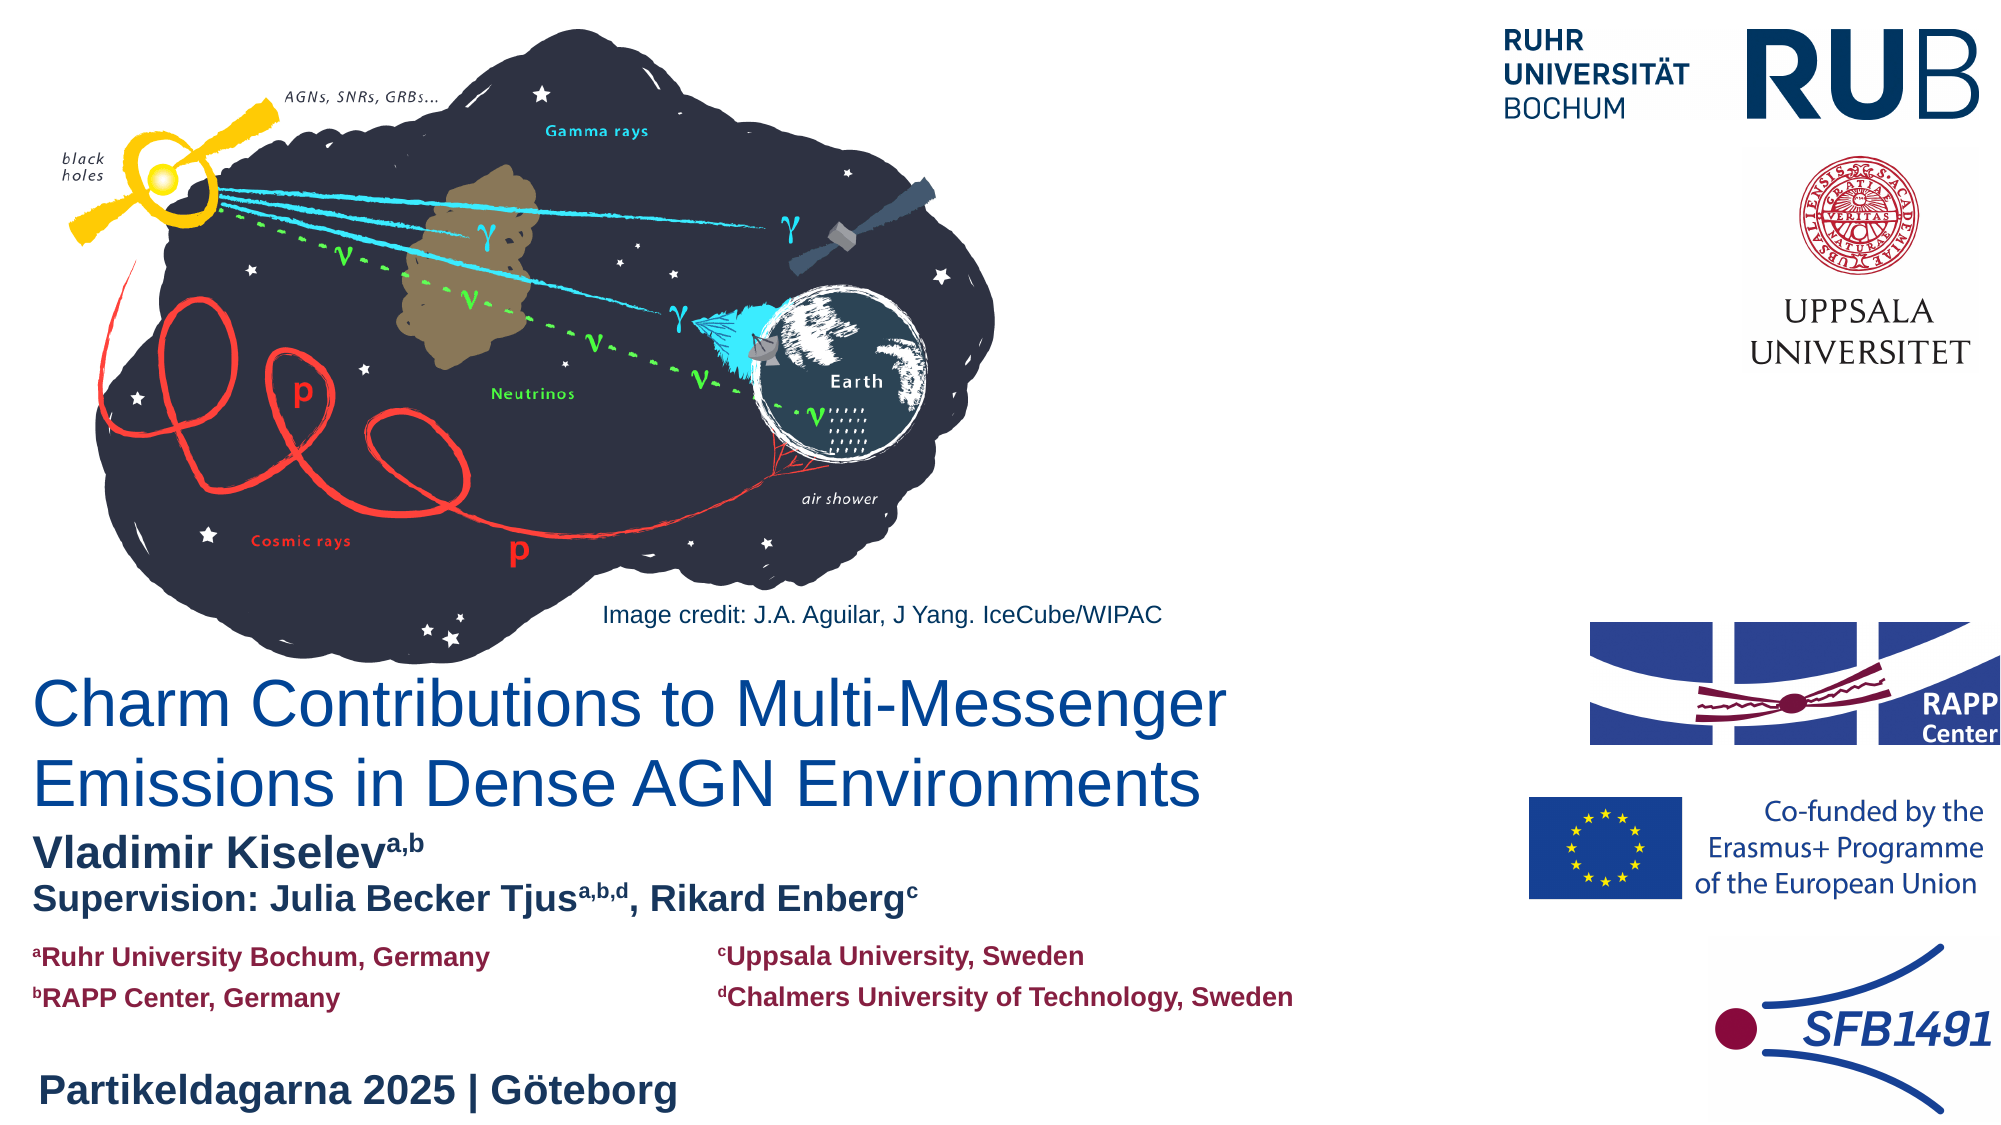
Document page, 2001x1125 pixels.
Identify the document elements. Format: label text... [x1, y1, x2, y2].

picture [1590, 622, 2001, 745]
title Charm Contributions to Multi-Messenger Emissions in Dense AGN Environments [17, 652, 1565, 810]
picture [1505, 29, 1979, 120]
picture [1708, 936, 2001, 1122]
picture [1529, 797, 2001, 900]
picture [1742, 147, 1979, 373]
text_box Image credit: J.A. Aguilar, J Yang. IceCube/WIPAC [602, 590, 1193, 635]
picture [0, 0, 1034, 731]
